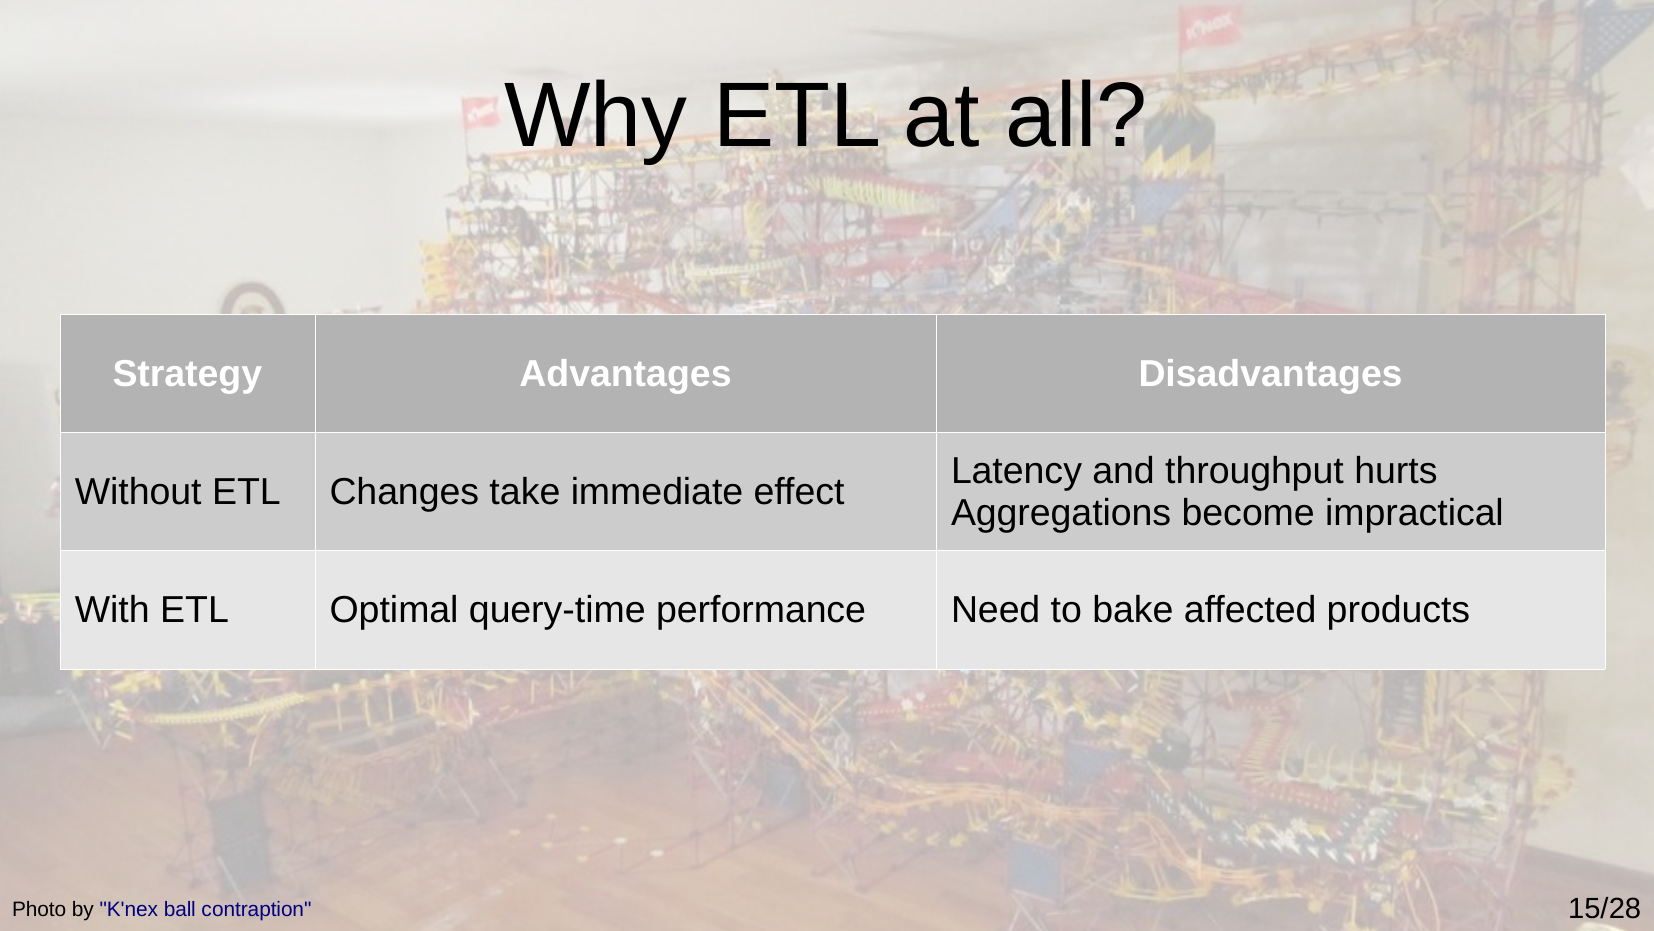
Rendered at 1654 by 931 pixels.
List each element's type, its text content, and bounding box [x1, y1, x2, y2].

table_cell Latency and throughput hurts Aggregations become impractical [937, 433, 1605, 550]
table_header Advantages [316, 315, 936, 432]
text_box Photo by "K'nex ball contraption" [0, 890, 541, 931]
table_header Strategy [61, 315, 315, 432]
title Why ETL at all? [82, 37, 1571, 193]
table_cell With ETL [61, 551, 315, 669]
table_cell Changes take immediate effect [316, 433, 936, 550]
table_cell Without ETL [61, 433, 315, 550]
table_cell Optimal query-time performance [316, 551, 936, 669]
table_header Disadvantages [937, 315, 1605, 432]
table_cell Need to bake affected products [937, 551, 1605, 669]
picture [0, 0, 1654, 931]
text_box <number>/28 [1452, 884, 1654, 931]
